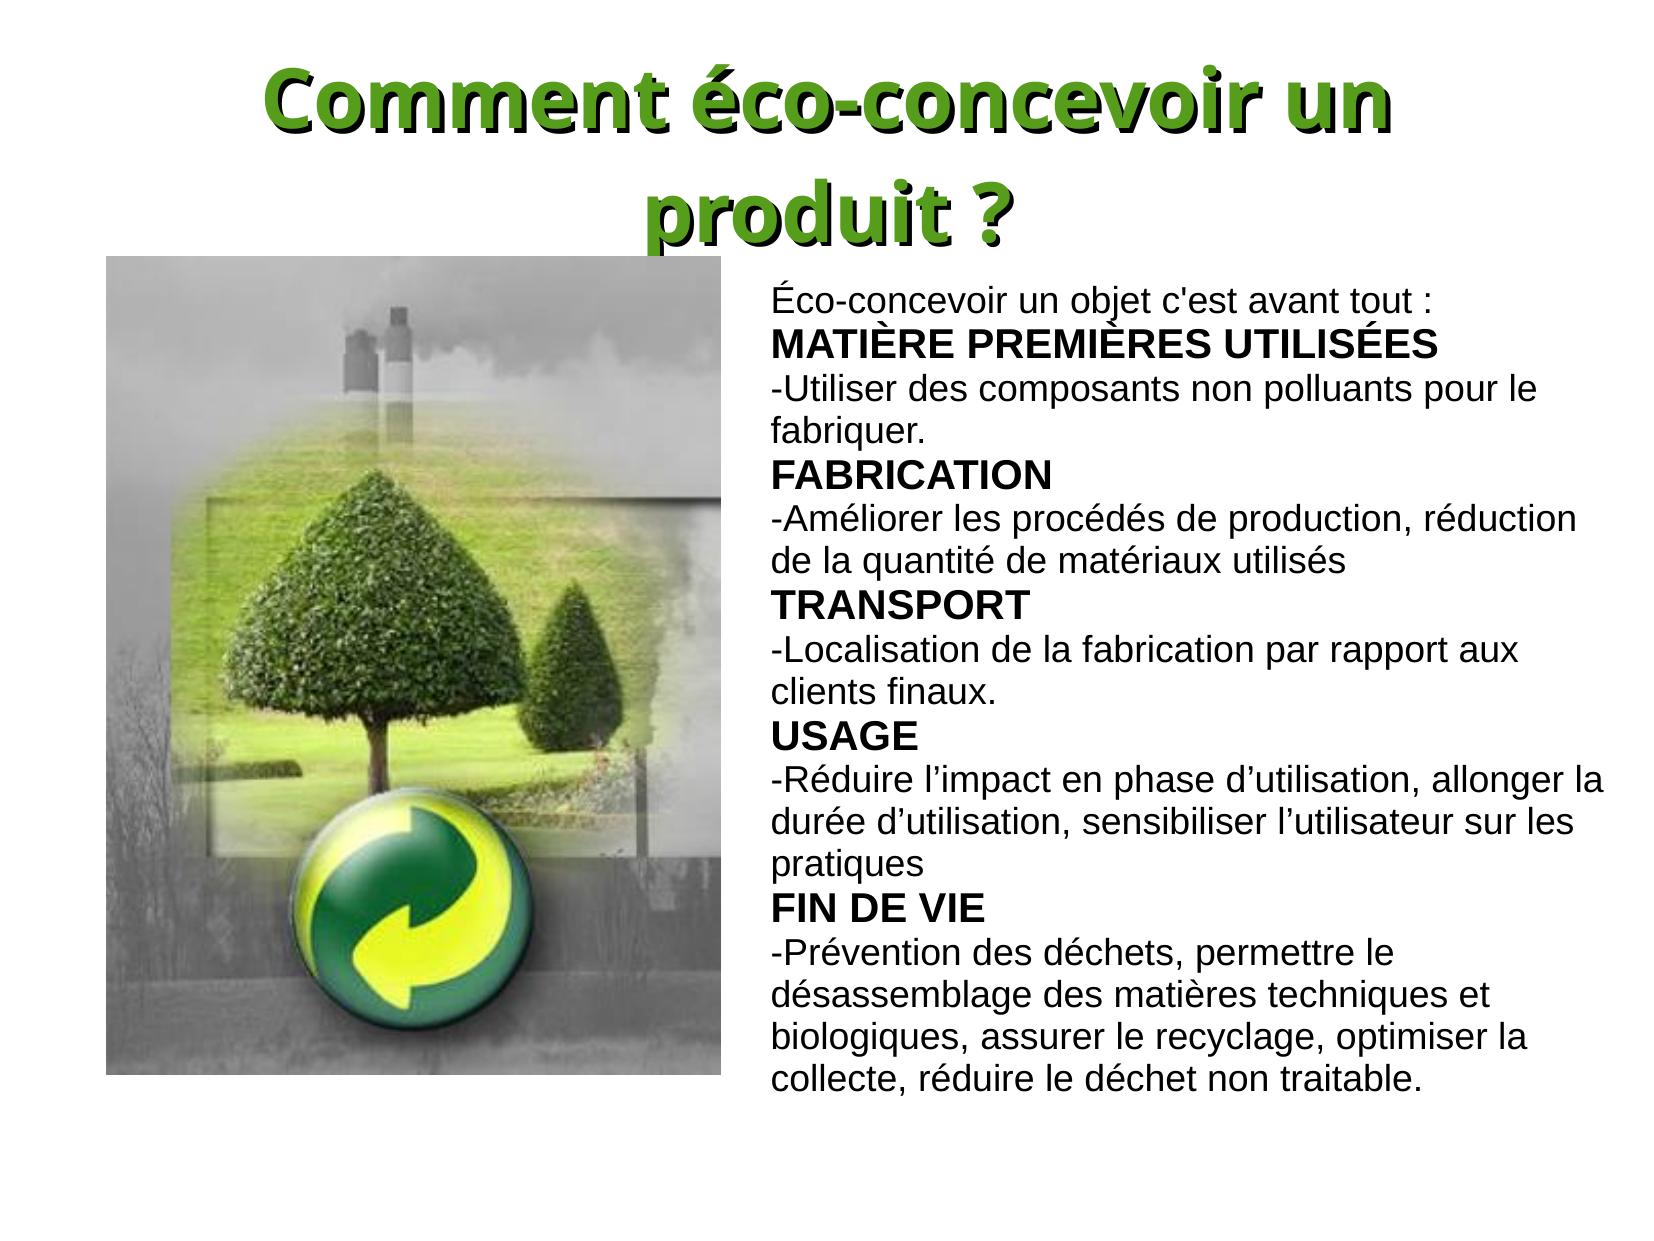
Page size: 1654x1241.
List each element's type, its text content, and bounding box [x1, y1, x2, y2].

text_box Éco-concevoir un objet c'est avant tout : MATIÈRE PREMIÈRES UTILISÉES -Utiliser des composants non polluants pour le fabriquer. FABRICATION -Améliorer les procédés de production, réduction de la quantité de matériaux utilisés TRANSPORT -Localisation de la fabrication par rapport aux clients finaux. USAGE -Réduire l’impact en phase d’utilisation, allonger la durée d’utilisation, sensibiliser l’utilisateur sur les pratiques FIN DE VIE -Prévention des déchets, permettre le désassemblage des matières techniques et biologiques, assurer le recyclage, optimiser la collecte, réduire le déchet non traitable. [755, 271, 1630, 1241]
picture [106, 256, 721, 1075]
title Comment éco-concevoir un produit ? [82, 49, 1571, 257]
